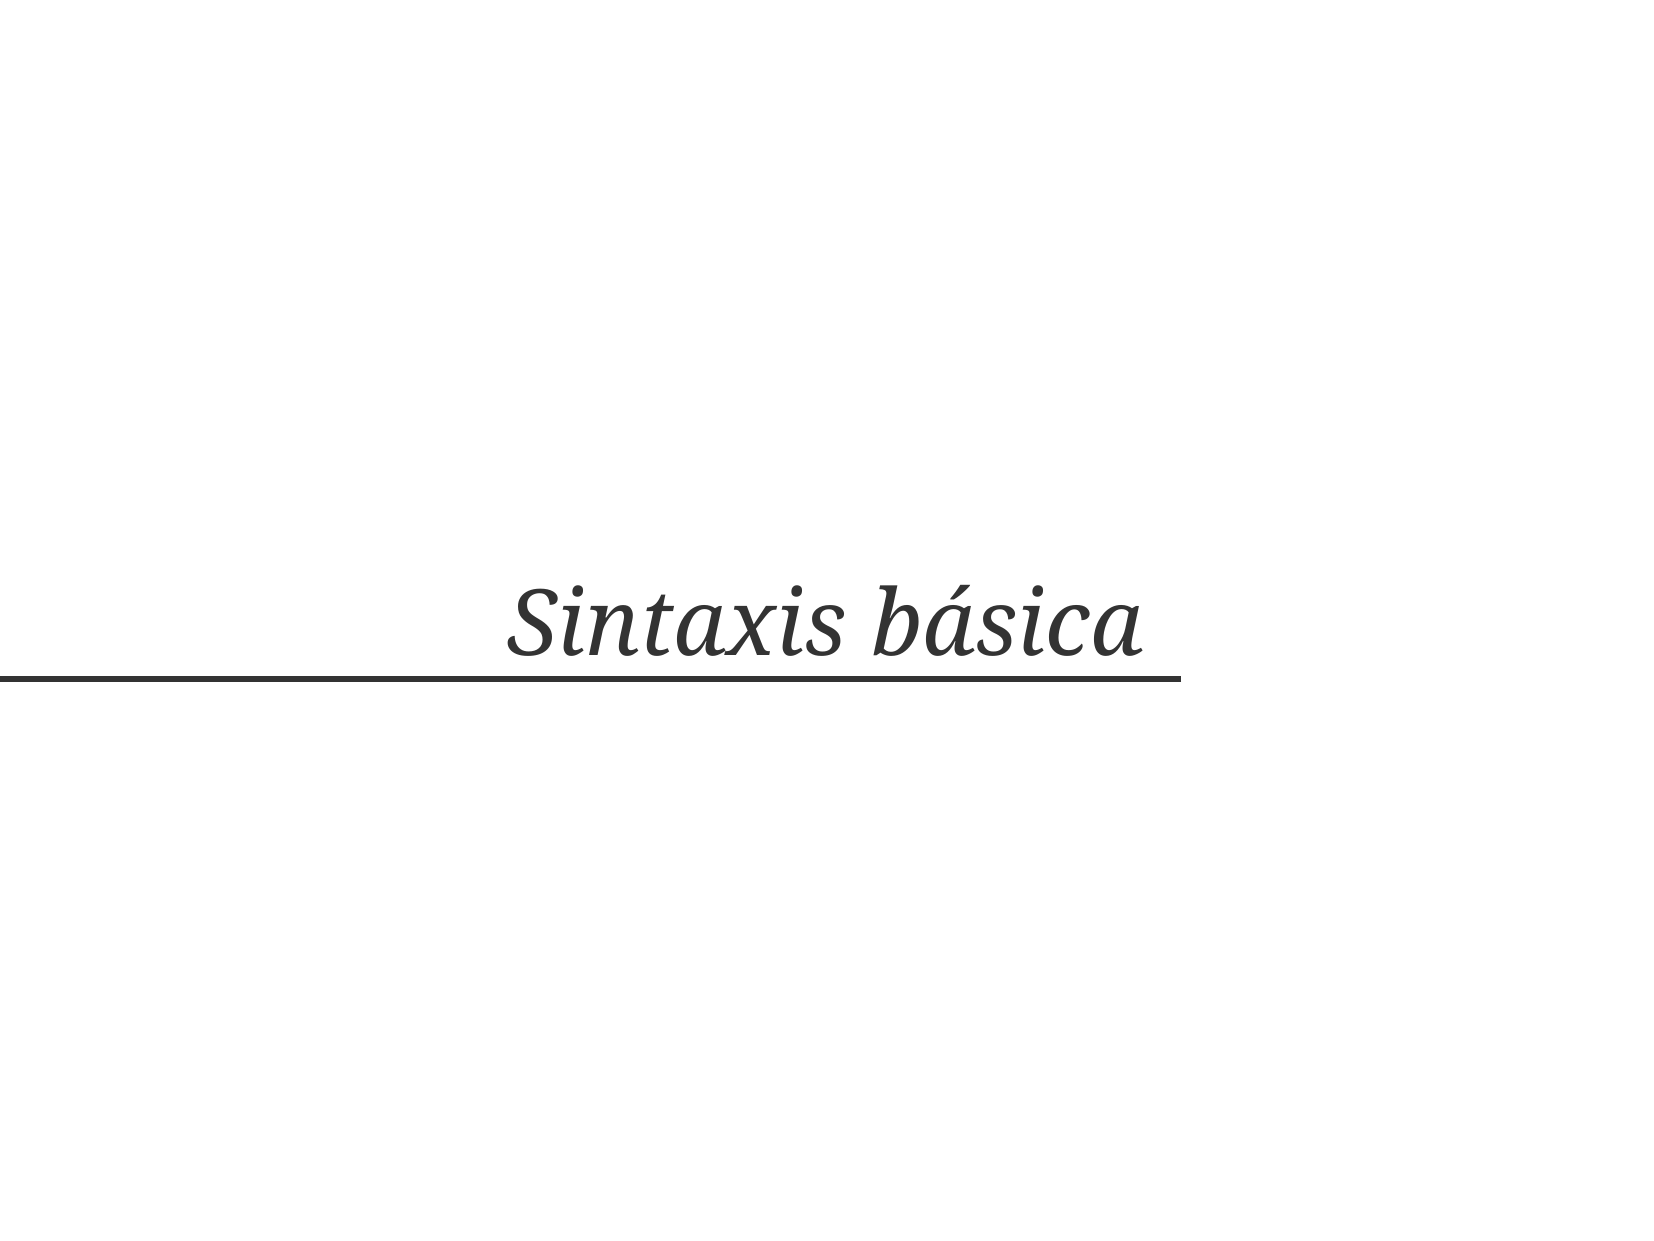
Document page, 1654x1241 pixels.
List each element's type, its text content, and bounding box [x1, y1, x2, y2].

text_box Sintaxis básica [0, 0, 1654, 1241]
